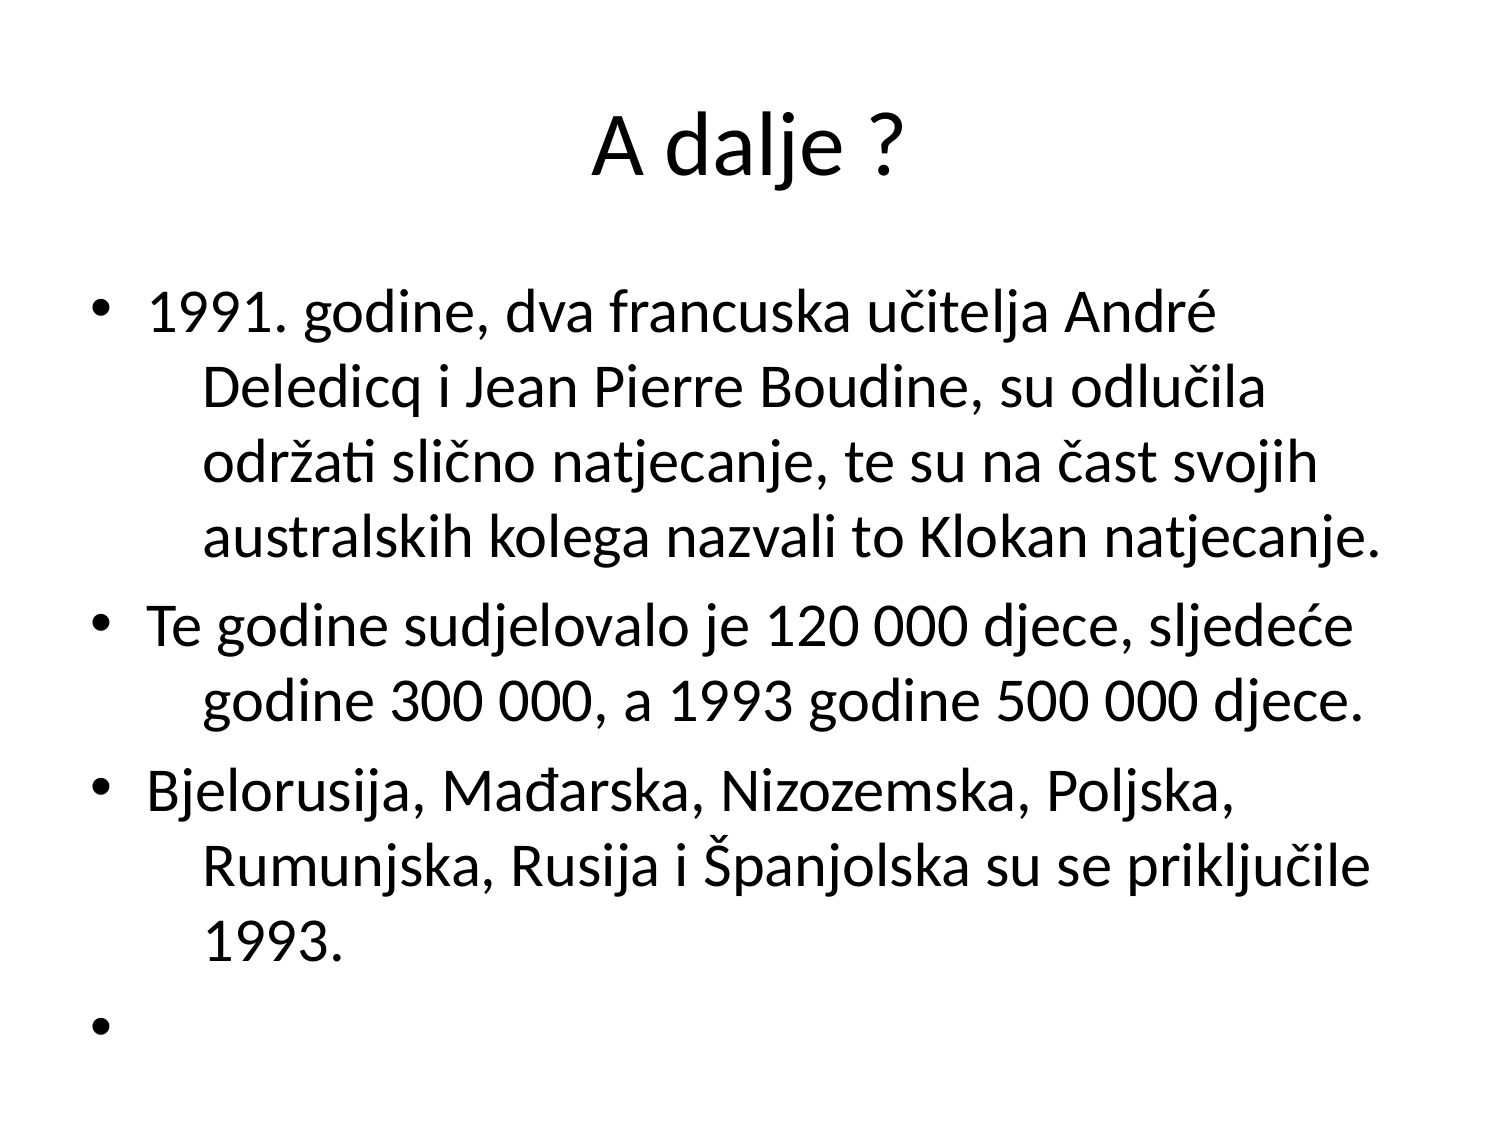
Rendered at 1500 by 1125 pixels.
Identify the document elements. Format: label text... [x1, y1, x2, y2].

list 1991. godine, dva francuska učitelja André Deledicq i Jean Pierre Boudine, su odlučila održati slično natjecanje, te su na čast svojih australskih kolega nazvali to Klokan natjecanje. Te godine sudjelovalo je 120 000 djece, sljedeće godine 300 000, a 1993 godine 500 000 djece. Bjelorusija, Mađarska, Nizozemska, Poljska, Rumunjska, Rusija i Španjolska su se priključile 1993. [75, 262, 1426, 1005]
title A dalje ? [75, 45, 1426, 233]
